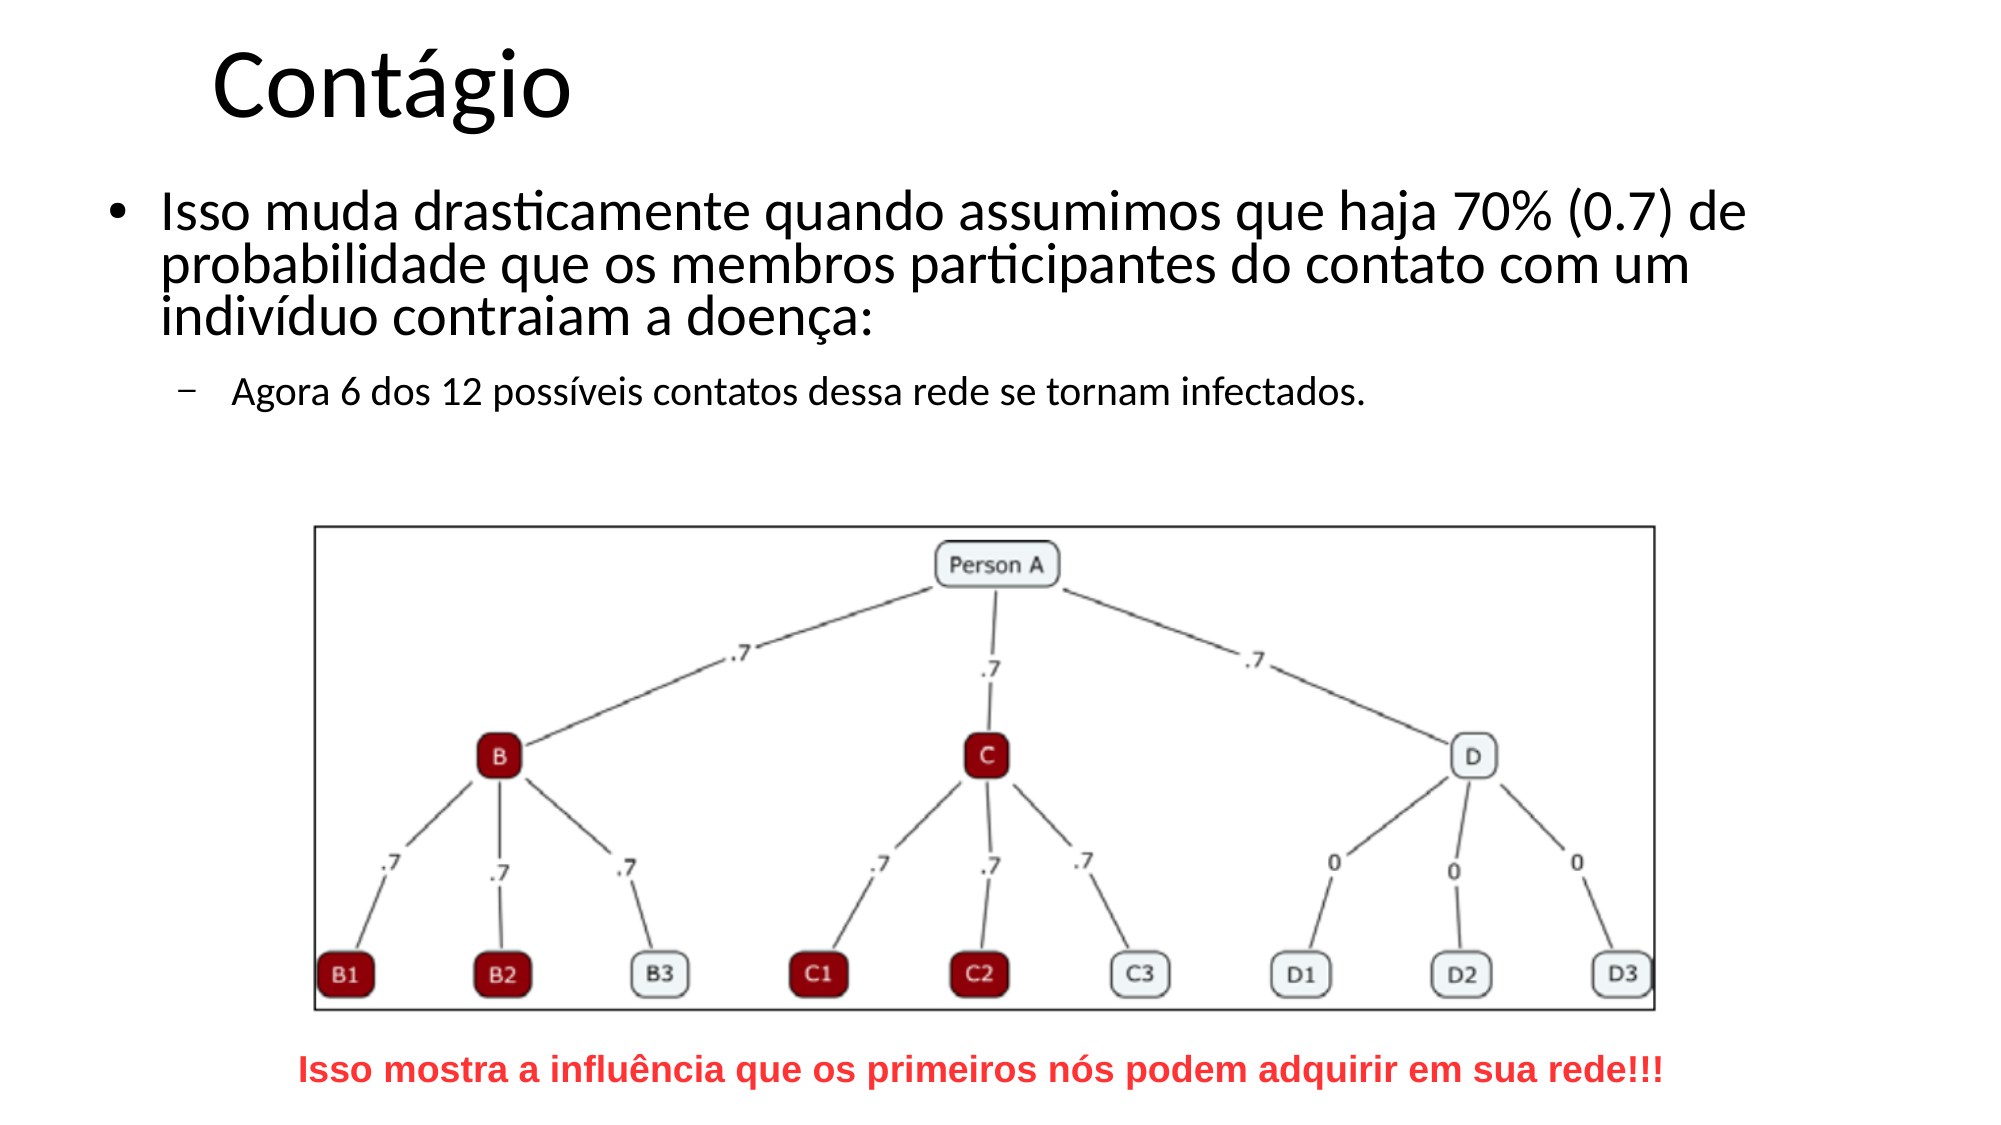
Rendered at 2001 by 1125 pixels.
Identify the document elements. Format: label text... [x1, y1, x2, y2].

title Contágio [212, 0, 1713, 188]
list Isso muda drasticamente quando assumimos que haja 70% (0.7) de probabilidade que os membros participantes do contato com um indivíduo contraiam a doença: Agora 6 dos 12 possíveis contatos dessa rede se tornam infectados. [89, 188, 1890, 970]
text_box Isso mostra a influência que os primeiros nós podem adquirir em sua rede!!! [283, 1041, 1681, 1099]
picture [307, 519, 1660, 1016]
